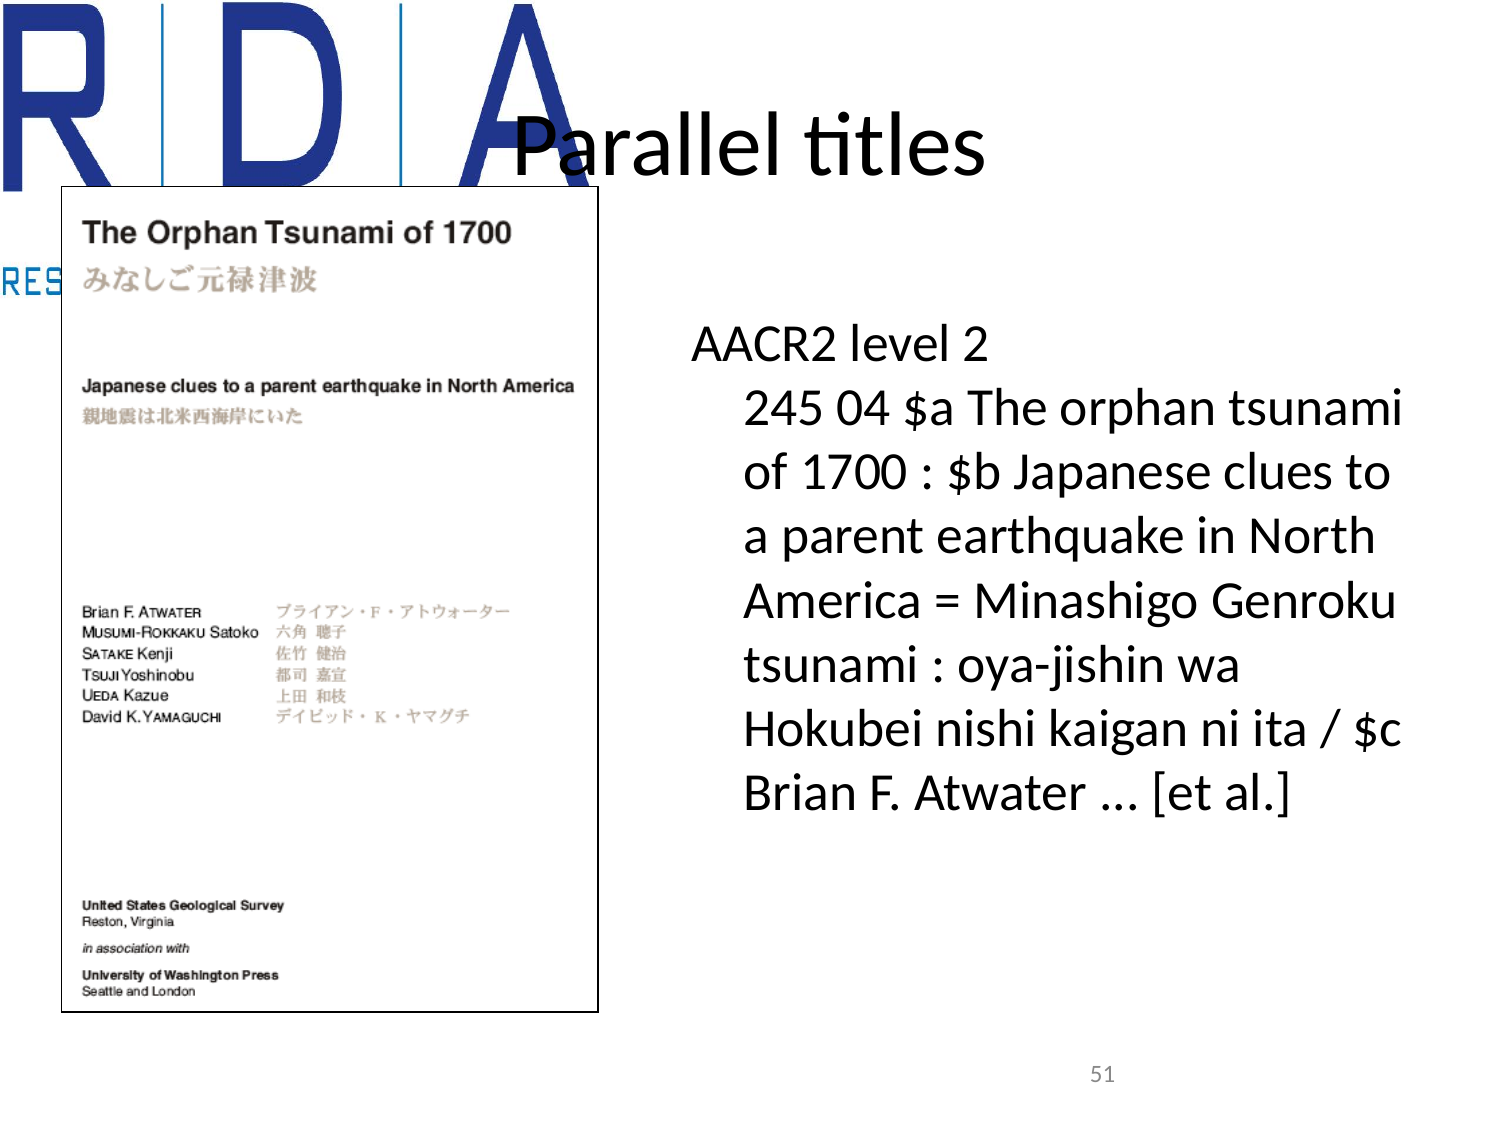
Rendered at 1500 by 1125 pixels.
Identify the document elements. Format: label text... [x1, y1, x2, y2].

text_box 51 [1074, 1042, 1426, 1103]
picture [62, 187, 598, 1012]
title Parallel titles [75, 45, 1426, 233]
list AACR2 level 2 245 04 $a The orphan tsunami of 1700 : $b Japanese clues to a parent earthquake in North America = Minashigo Genroku tsunami : oya-jishin wa Hokubei nishi kaigan ni ita / $c Brian F. Atwater ... [et al.] [624, 299, 1438, 913]
